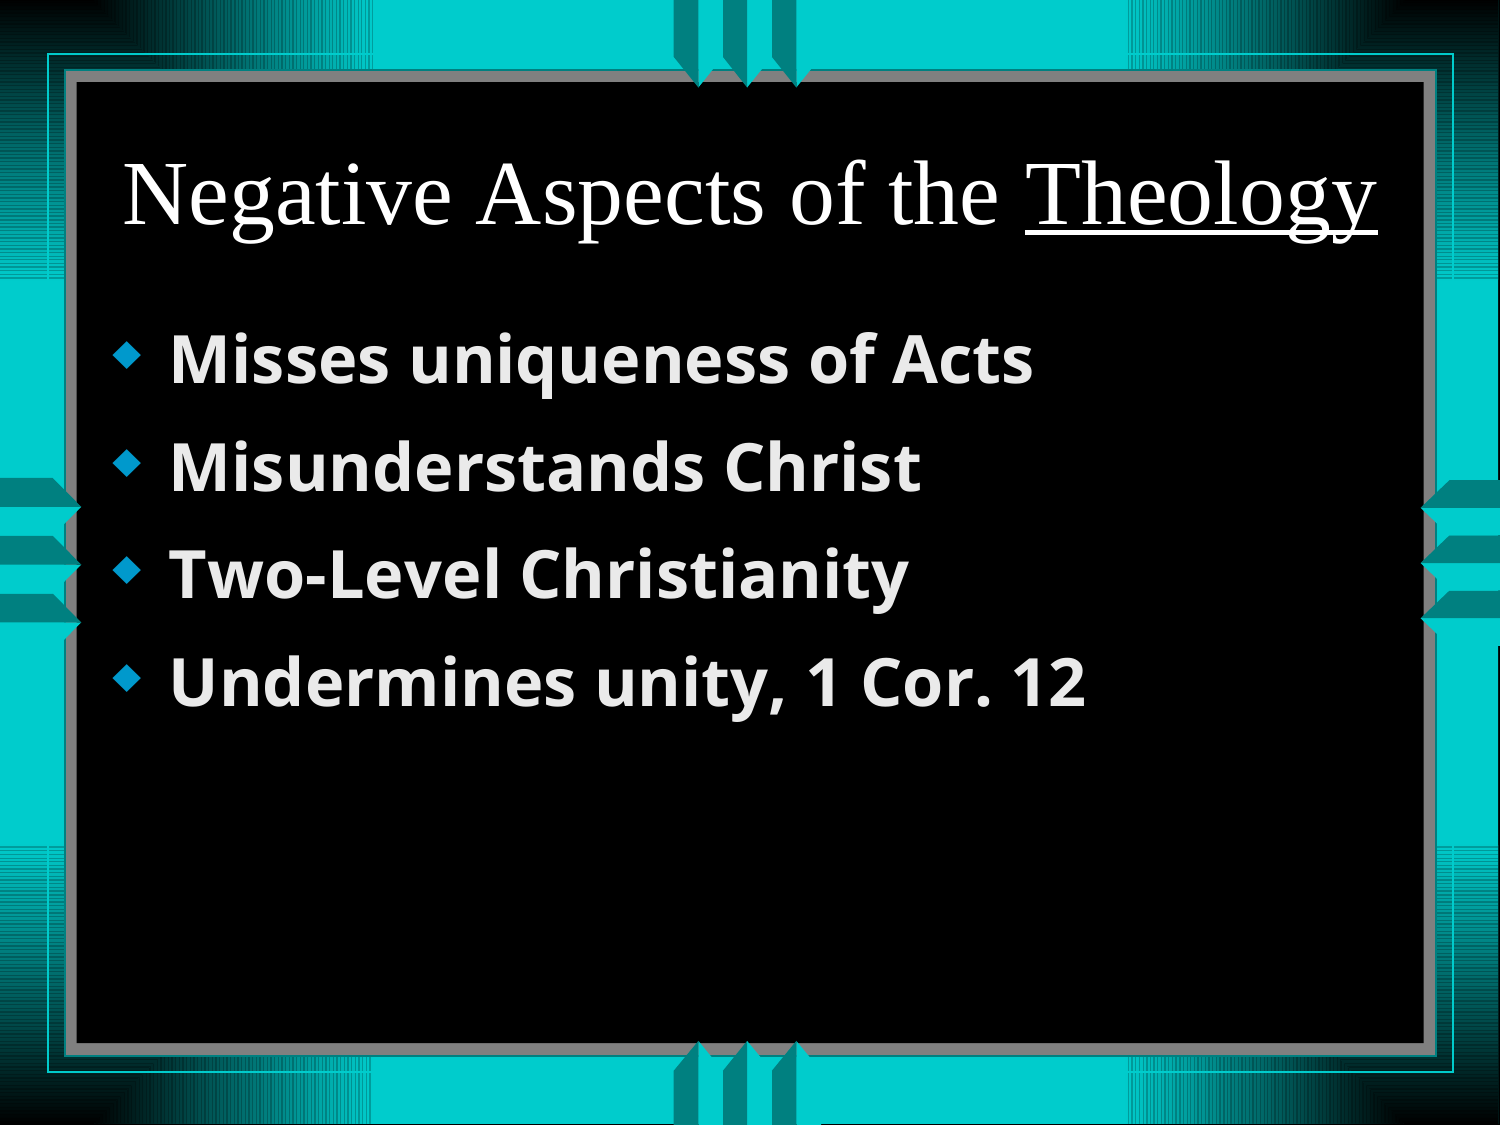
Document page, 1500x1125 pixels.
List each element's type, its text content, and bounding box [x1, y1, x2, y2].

list Misses uniqueness of Acts Misunderstands Christ Two-Level Christianity Undermines unity, 1 Cor. 12 [112, 312, 1388, 713]
title Negative Aspects of the Theology [112, 99, 1388, 288]
